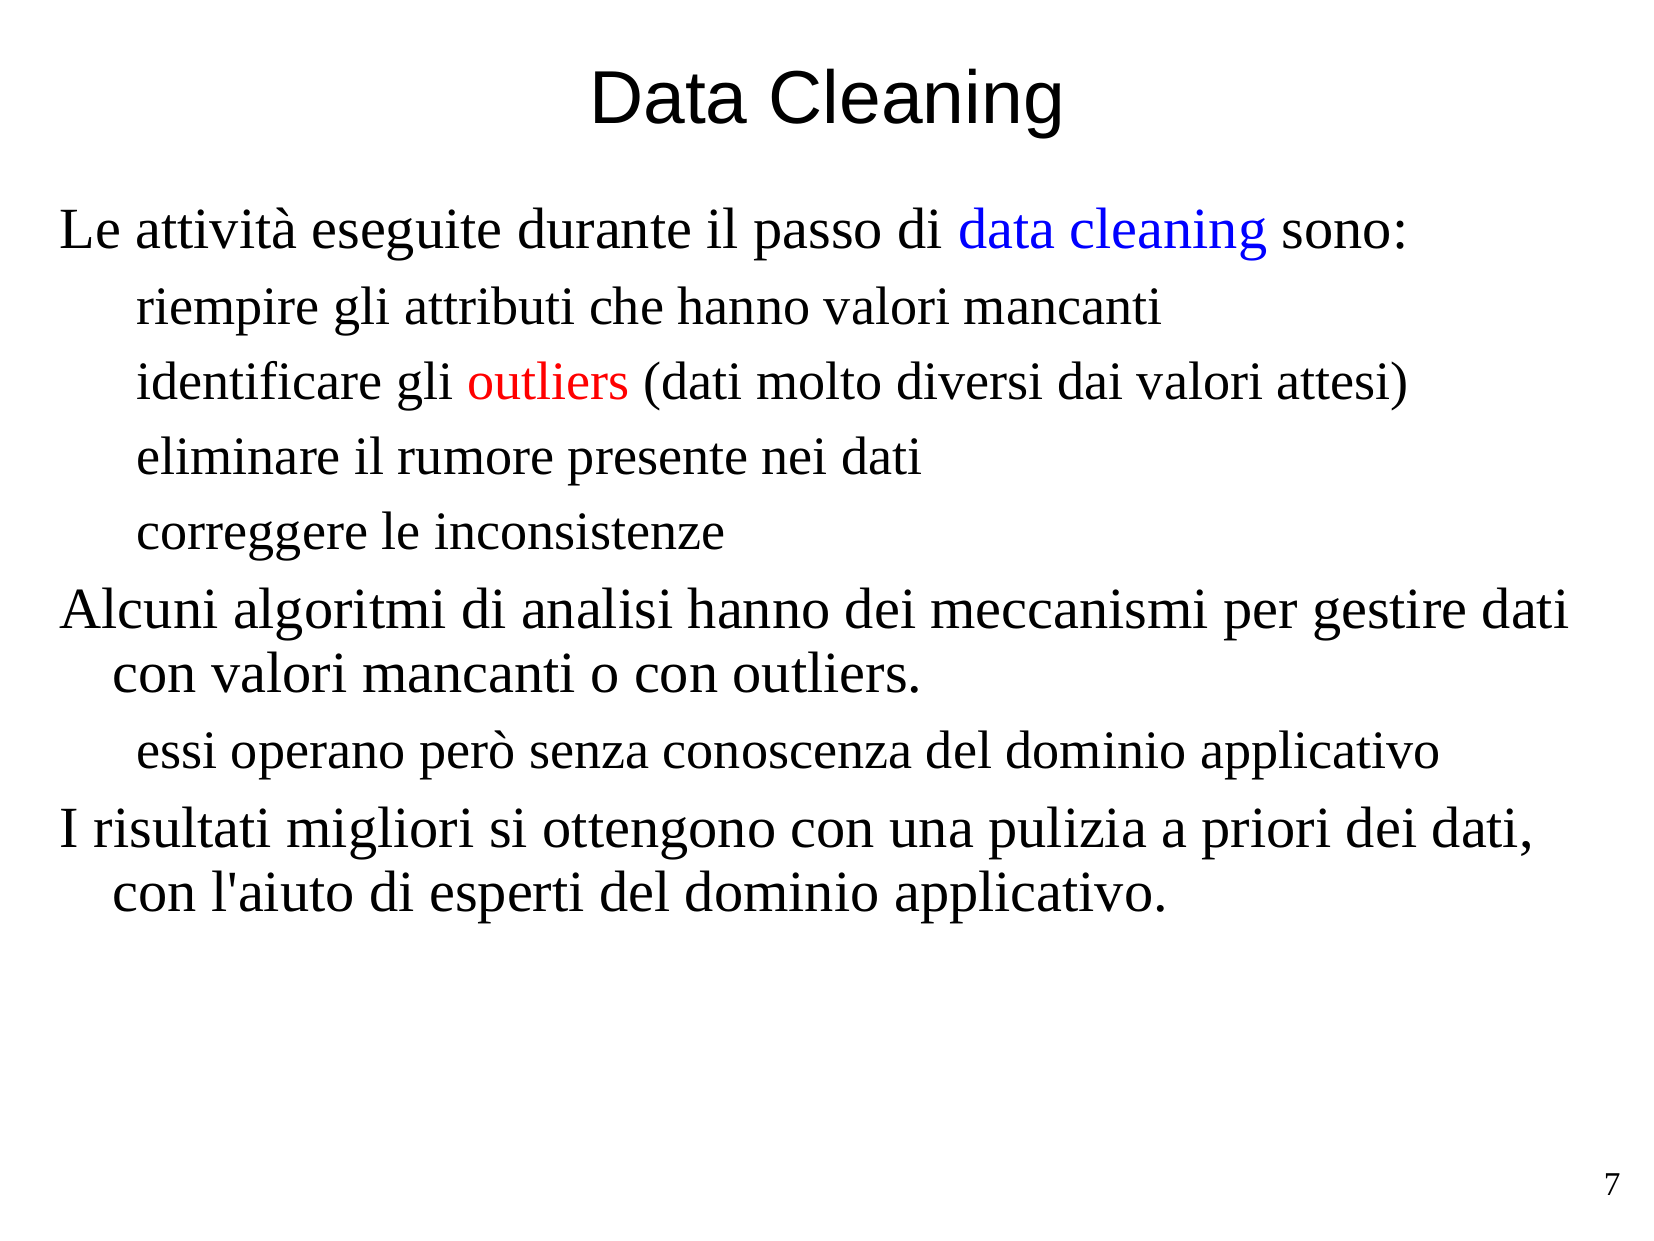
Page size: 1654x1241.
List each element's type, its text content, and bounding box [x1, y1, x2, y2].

title Data Cleaning [37, 30, 1617, 166]
list Le attività eseguite durante il passo di data cleaning sono: riempire gli attributi che hanno valori mancanti identificare gli outliers (dati molto diversi dai valori attesi) eliminare il rumore presente nei dati correggere le inconsistenze Alcuni algoritmi di analisi hanno dei meccanismi per gestire dati con valori mancanti o con outliers. essi operano però senza conoscenza del dominio applicativo I risultati migliori si ottengono con una pulizia a priori dei dati, con l'aiuto di esperti del dominio applicativo. [42, 196, 1612, 1187]
